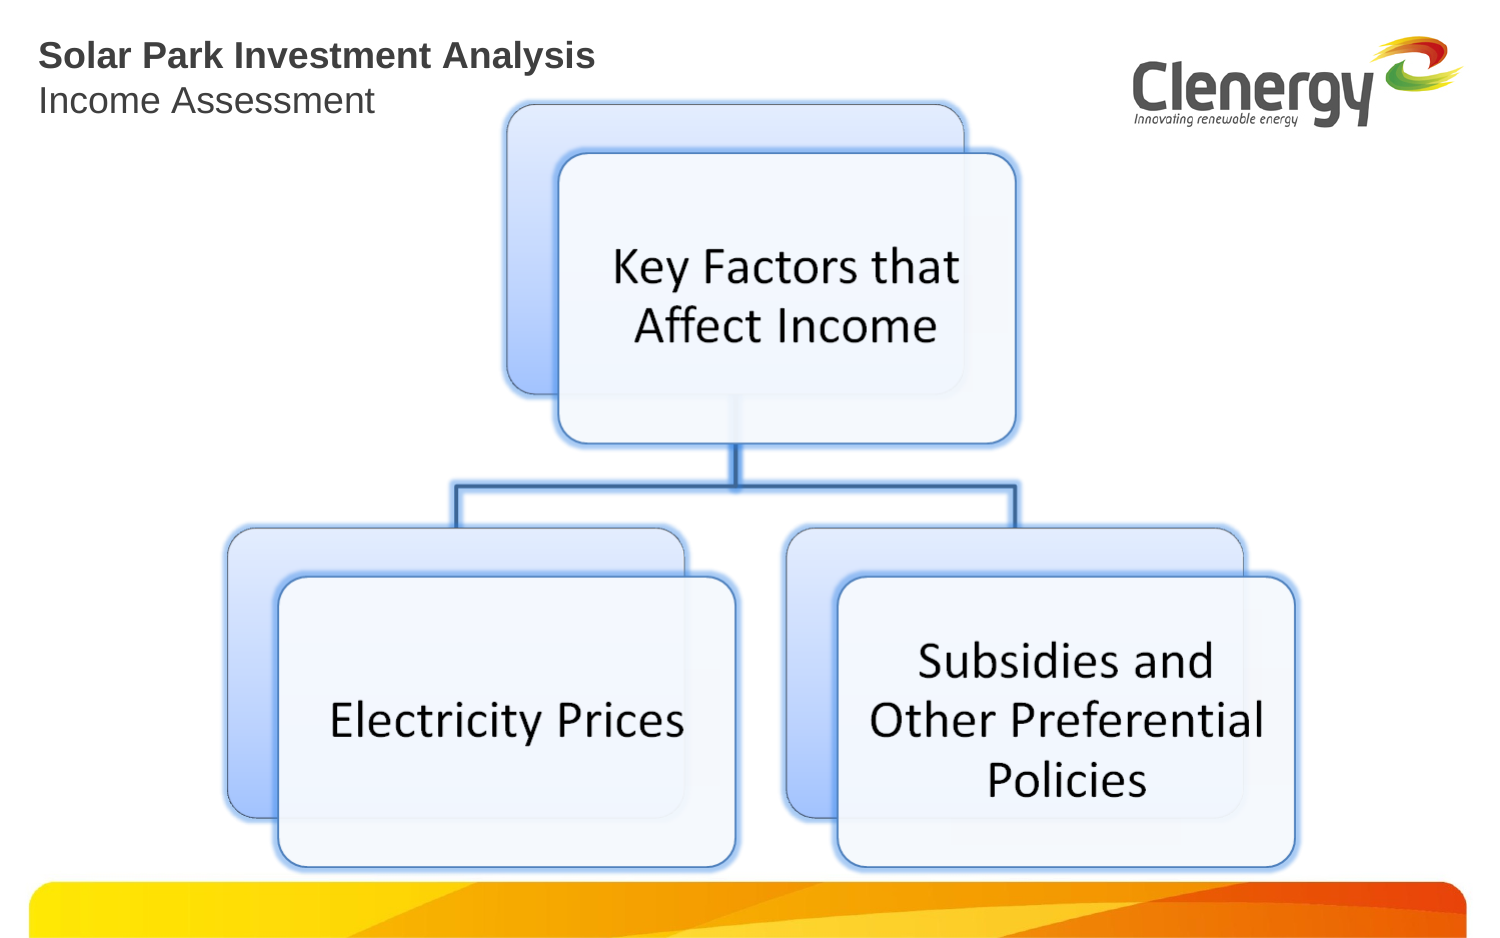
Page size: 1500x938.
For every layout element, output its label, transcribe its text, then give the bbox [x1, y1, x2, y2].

picture [0, 0, 1500, 938]
text_box Solar Park Investment Analysis Income Assessment [23, 23, 903, 129]
